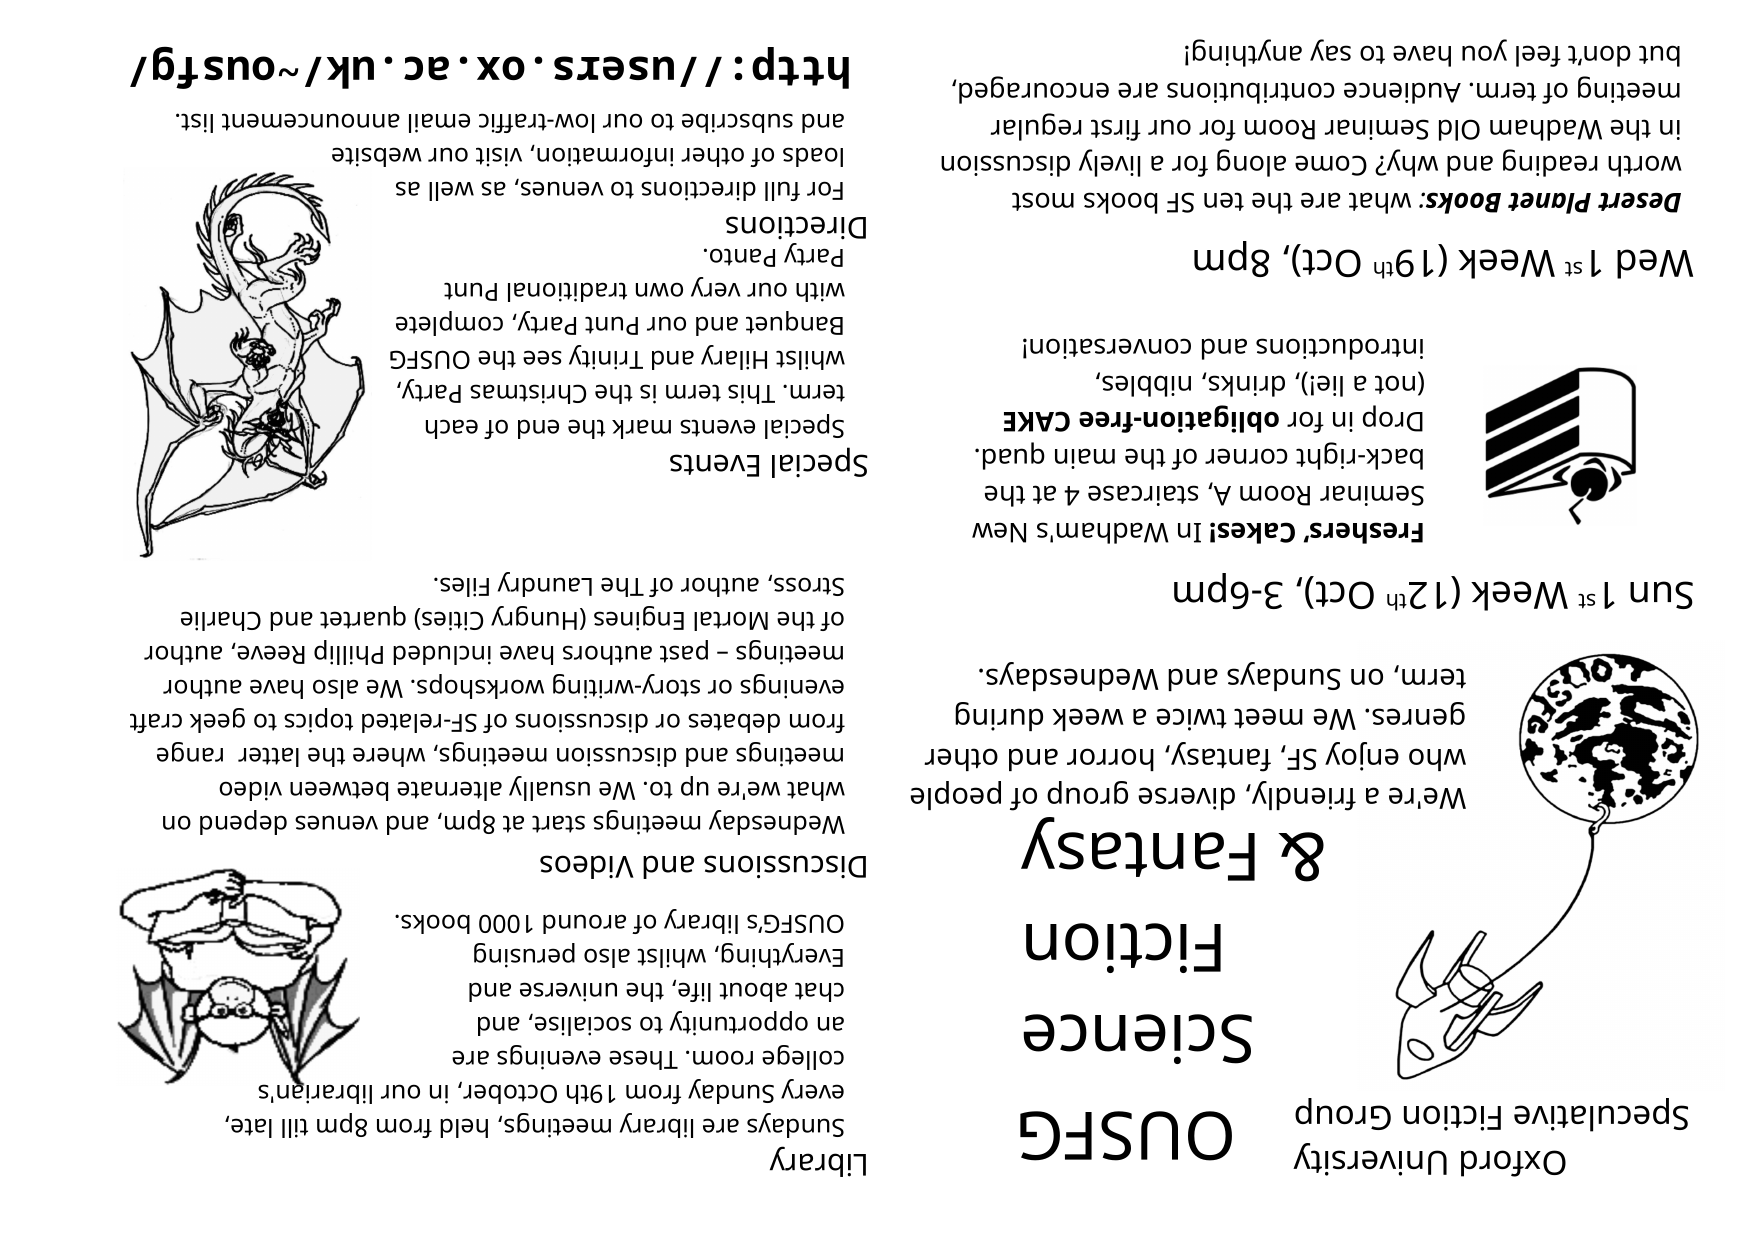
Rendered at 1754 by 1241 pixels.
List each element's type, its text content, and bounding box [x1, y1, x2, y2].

text_box Freshers’ Cakes! In Wadham's New Seminar Room A, staircase 4 at the back-right corner of the main quad. Drop in for obligation-free CAKE (not a lie!), drinks, nibbles, introductions and conversation! [938, 296, 1441, 551]
text_box For full directions to venues, as well as loads of other information, visit our website and subscribe to our low-traffic email announcement list. [81, 115, 860, 217]
text_box Directions [628, 207, 884, 257]
picture [1357, 640, 1725, 1091]
text_box Wed 1st Week (19th Oct), 8pm [1230, 223, 1709, 298]
text_box Desert Planet Books: what are the ten SF books most worth reading and why? Come along for a lively discussion in the Wadham Old Seminar Room for our first regular meeting of term. Audience contributions are encouraged, but don’t feel you have to say anything! [917, 1, 1697, 230]
text_box Special events mark the end of each term. This term is the Christmas Party, whilst Hilary and Trinity see the OUSFG Banquet and our Punt Party, complete with our very own traditional Punt Party Panto. [365, 268, 860, 455]
text_box Oxford University Speculative Fiction Group [1161, 1092, 1705, 1195]
text_box Discussions and Videos [440, 839, 884, 896]
text_box http://users.ox.ac.uk/~ousfg/ [51, 41, 866, 110]
picture [116, 868, 360, 1086]
text_box Sun 1st Week (12th Oct), 3-6pm [1052, 567, 1710, 631]
text_box Sundays are library meetings, held from 8pm till late, every Sunday from 19th October, in our librarian's college room. These evenings are an opportunity to socialise, and chat about life, the universe and Everything, whilst also perusing OUSFG’s library of around 1000 books. [146, 938, 860, 1154]
text_box Library [628, 1142, 884, 1195]
text_box We're a friendly, diverse group of people who enjoy SF, fantasy, horror and other genres. We meet twice a week during term, on Sundays and Wednesdays. [889, 551, 1481, 828]
picture [123, 217, 372, 540]
text_box Wednesday meetings start at 8pm, and venues depend on what we're up to. We usually alternate between video meetings and discussion meetings, where the latter range from debates or discussions of SF-related topics to geek craft evenings or story-writing workshops. We also have author meetings – past authors have included Phillip Reeve, author of the Mortal Engines (Hungry Cities) quartet and Charlie Stross, author of The Laundry Files. [111, 540, 860, 851]
picture [1483, 365, 1637, 526]
text_box Special Events [628, 445, 884, 495]
text_box OUSFG [975, 1096, 1161, 1192]
text_box Science Fiction & Fantasy [942, 832, 1343, 1095]
